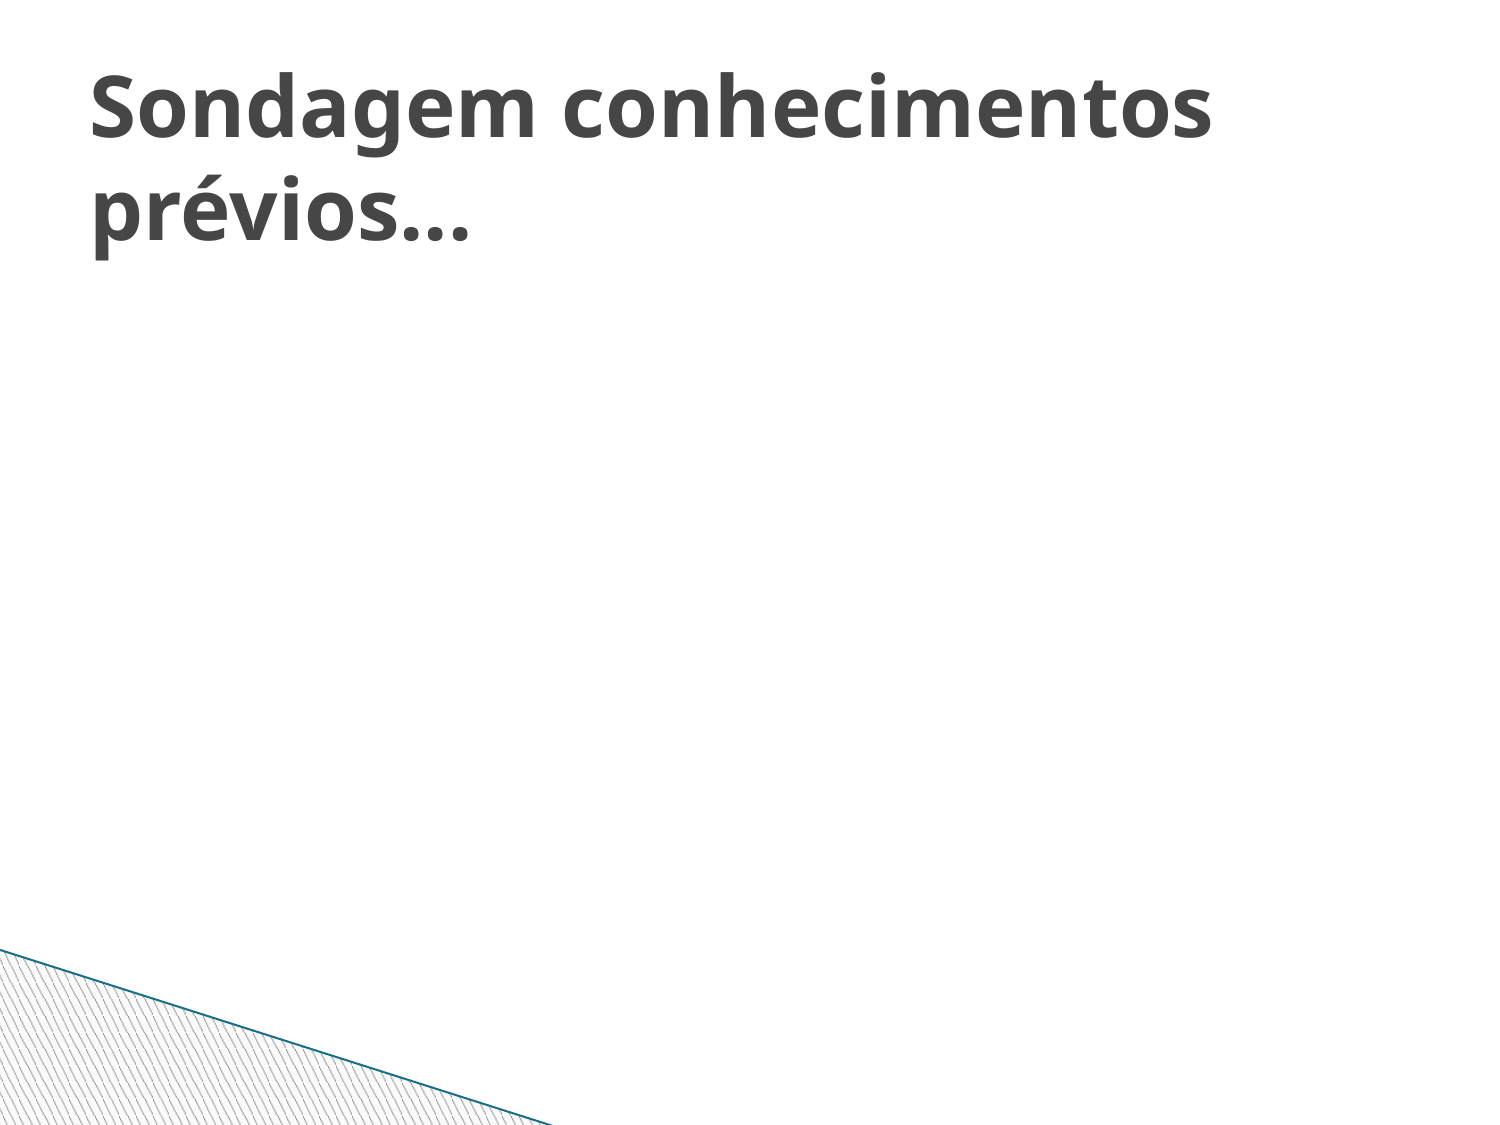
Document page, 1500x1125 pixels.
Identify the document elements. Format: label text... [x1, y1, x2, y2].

picture [0, 952, 543, 1125]
title Sondagem conhecimentos prévios... [75, 45, 1425, 233]
